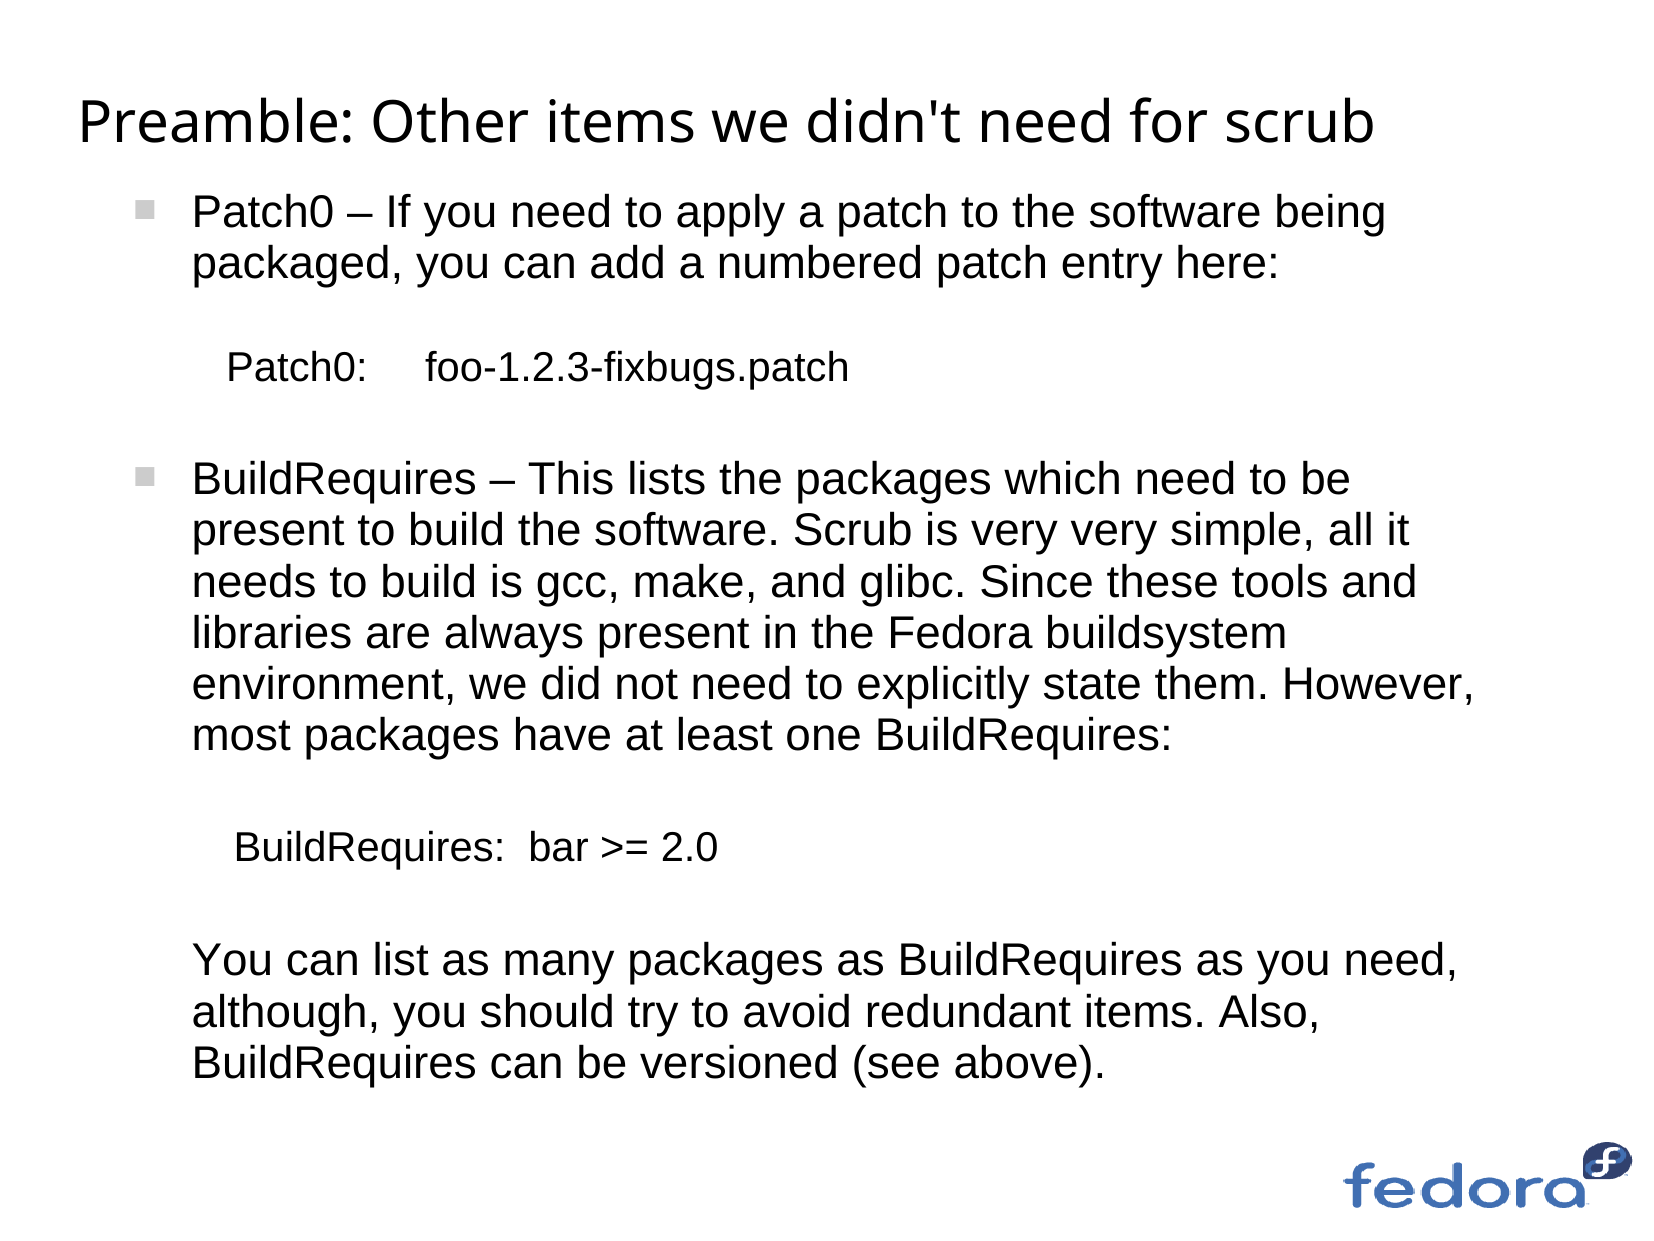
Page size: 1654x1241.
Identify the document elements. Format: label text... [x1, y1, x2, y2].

title Preamble: Other items we didn't need for scrub [77, 61, 1509, 180]
list Patch0 – If you need to apply a patch to the software being packaged, you can add a numbered patch entry here: Patch0: foo-1.2.3-fixbugs.patch BuildRequires – This lists the packages which need to be present to build the software. Scrub is very very simple, all it needs to build is gcc, make, and glibc. Since these tools and libraries are always present in the Fedora buildsystem environment, we did not need to explicitly state them. However, most packages have at least one BuildRequires: BuildRequires: bar >= 2.0 You can list as many packages as BuildRequires as you need, although, you should try to avoid redundant items. Also, BuildRequires can be versioned (see above). [79, 185, 1503, 1095]
picture [1332, 1124, 1651, 1227]
